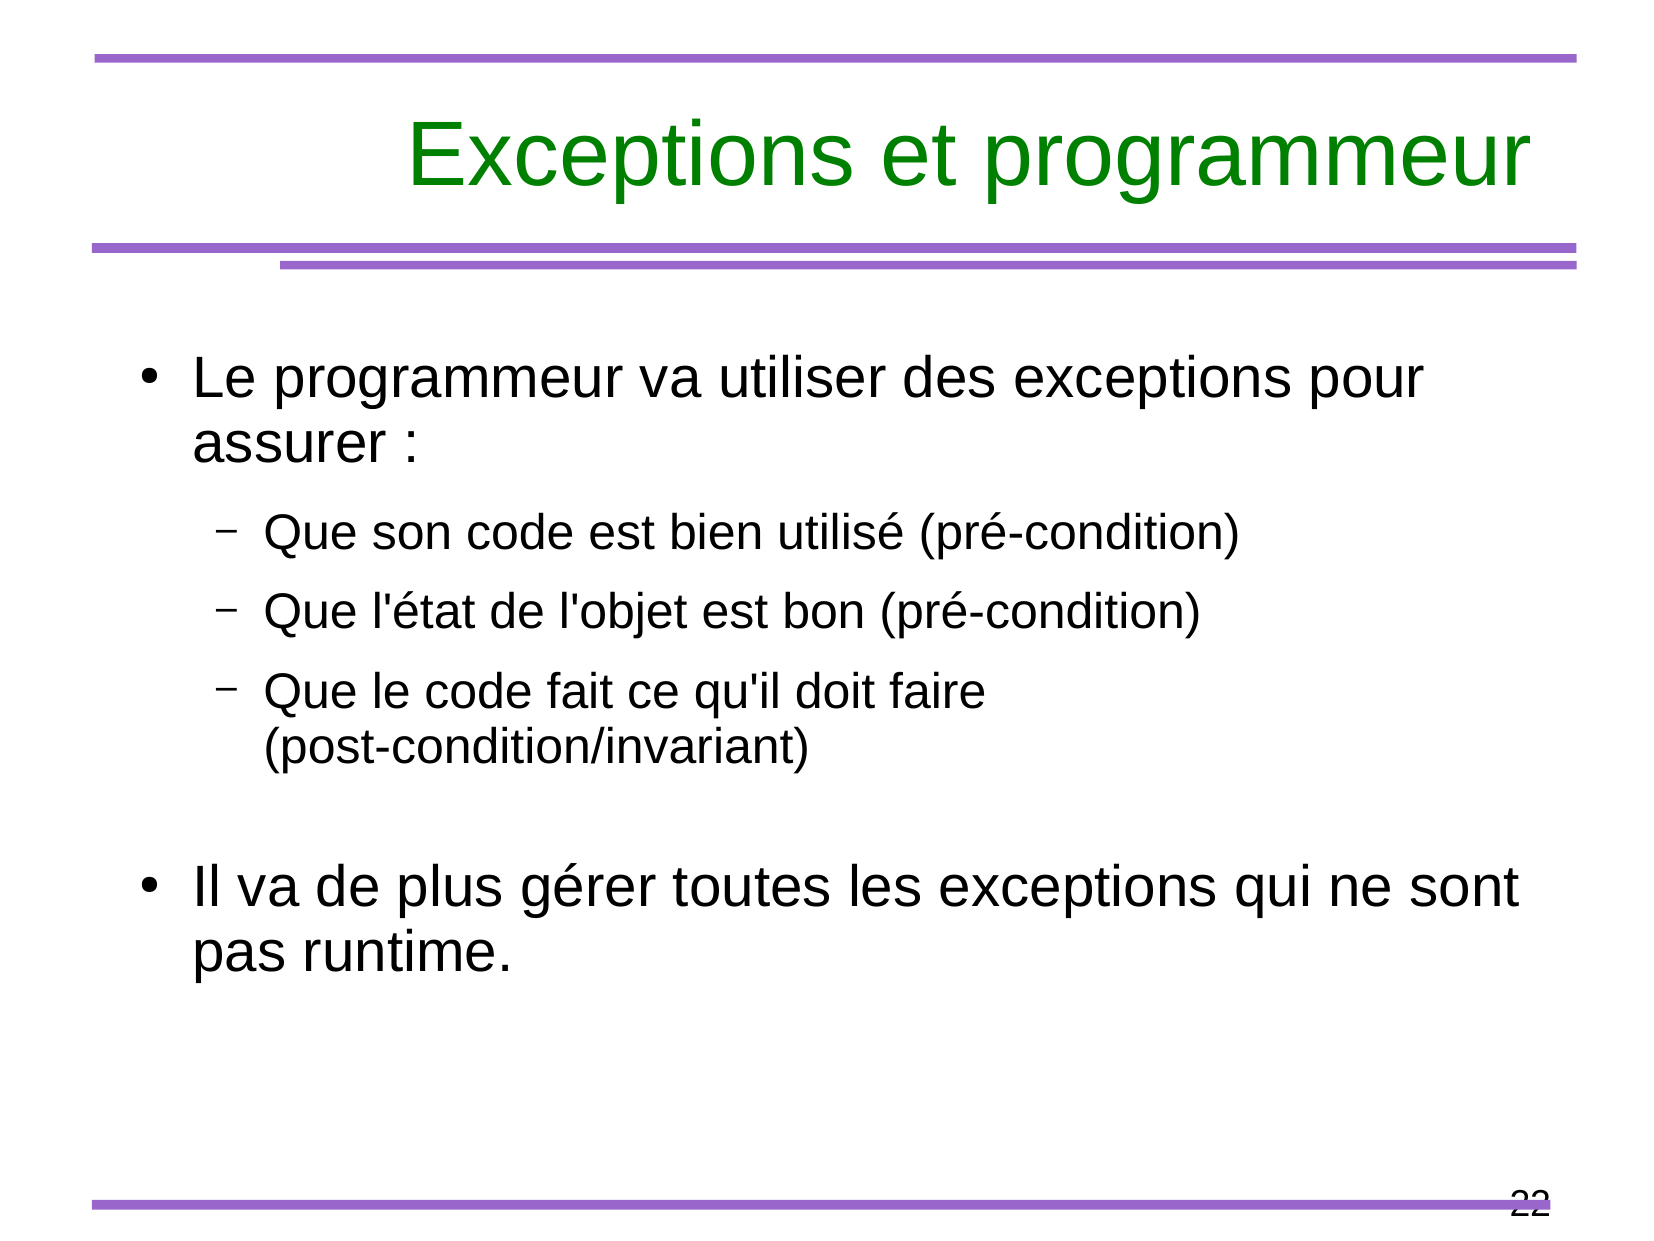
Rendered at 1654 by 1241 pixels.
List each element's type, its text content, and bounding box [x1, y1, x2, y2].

title Exceptions et programmeur [121, 49, 1534, 257]
list Le programmeur va utiliser des exceptions pour assurer : Que son code est bien utilisé (pré-condition) Que l'état de l'objet est bon (pré-condition) Que le code fait ce qu'il doit faire (post-condition/invariant) Il va de plus gérer toutes les exceptions qui ne sont pas runtime. [121, 344, 1534, 1127]
